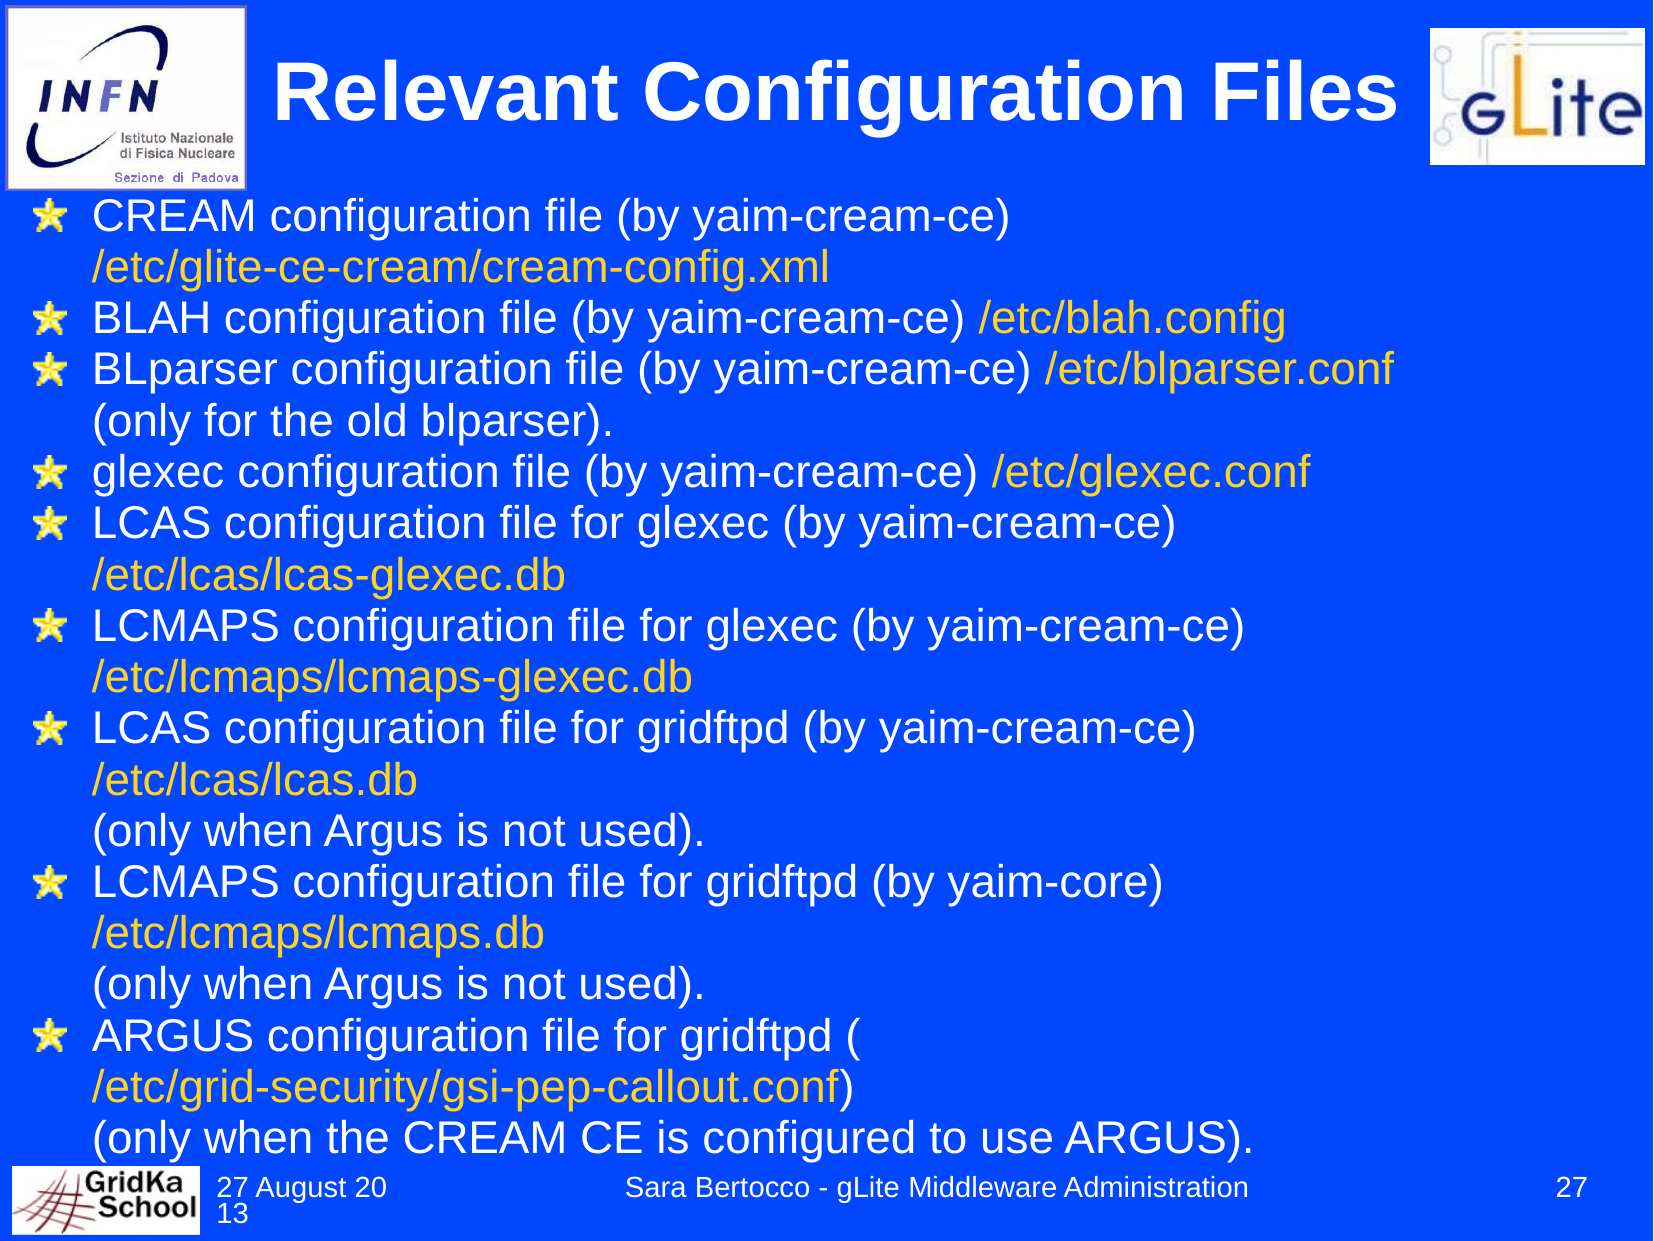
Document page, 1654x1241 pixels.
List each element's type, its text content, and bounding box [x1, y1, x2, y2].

picture [5, 5, 247, 191]
text_box CREAM configuration file (by yaim-cream-ce) /etc/glite-ce-cream/cream-config.xml BLAH configuration file (by yaim-cream-ce) /etc/blah.config BLparser configuration file (by yaim-cream-ce) /etc/blparser.conf (only for the old blparser). glexec configuration file (by yaim-cream-ce) /etc/glexec.conf LCAS configuration file for glexec (by yaim-cream-ce) /etc/lcas/lcas-glexec.db LCMAPS configuration file for glexec (by yaim-cream-ce) /etc/lcmaps/lcmaps-glexec.db LCAS configuration file for gridftpd (by yaim-cream-ce) /etc/lcas/lcas.db (only when Argus is not used). LCMAPS configuration file for gridftpd (by yaim-core) /etc/lcmaps/lcmaps.db (only when Argus is not used). ARGUS configuration file for gridftpd ( /etc/grid-security/gsi-pep-callout.conf) (only when the CREAM CE is configured to use ARGUS). [18, 182, 1601, 1172]
picture [12, 1166, 200, 1235]
title Relevant Configuration Files [0, 0, 1645, 183]
picture [1430, 28, 1645, 165]
